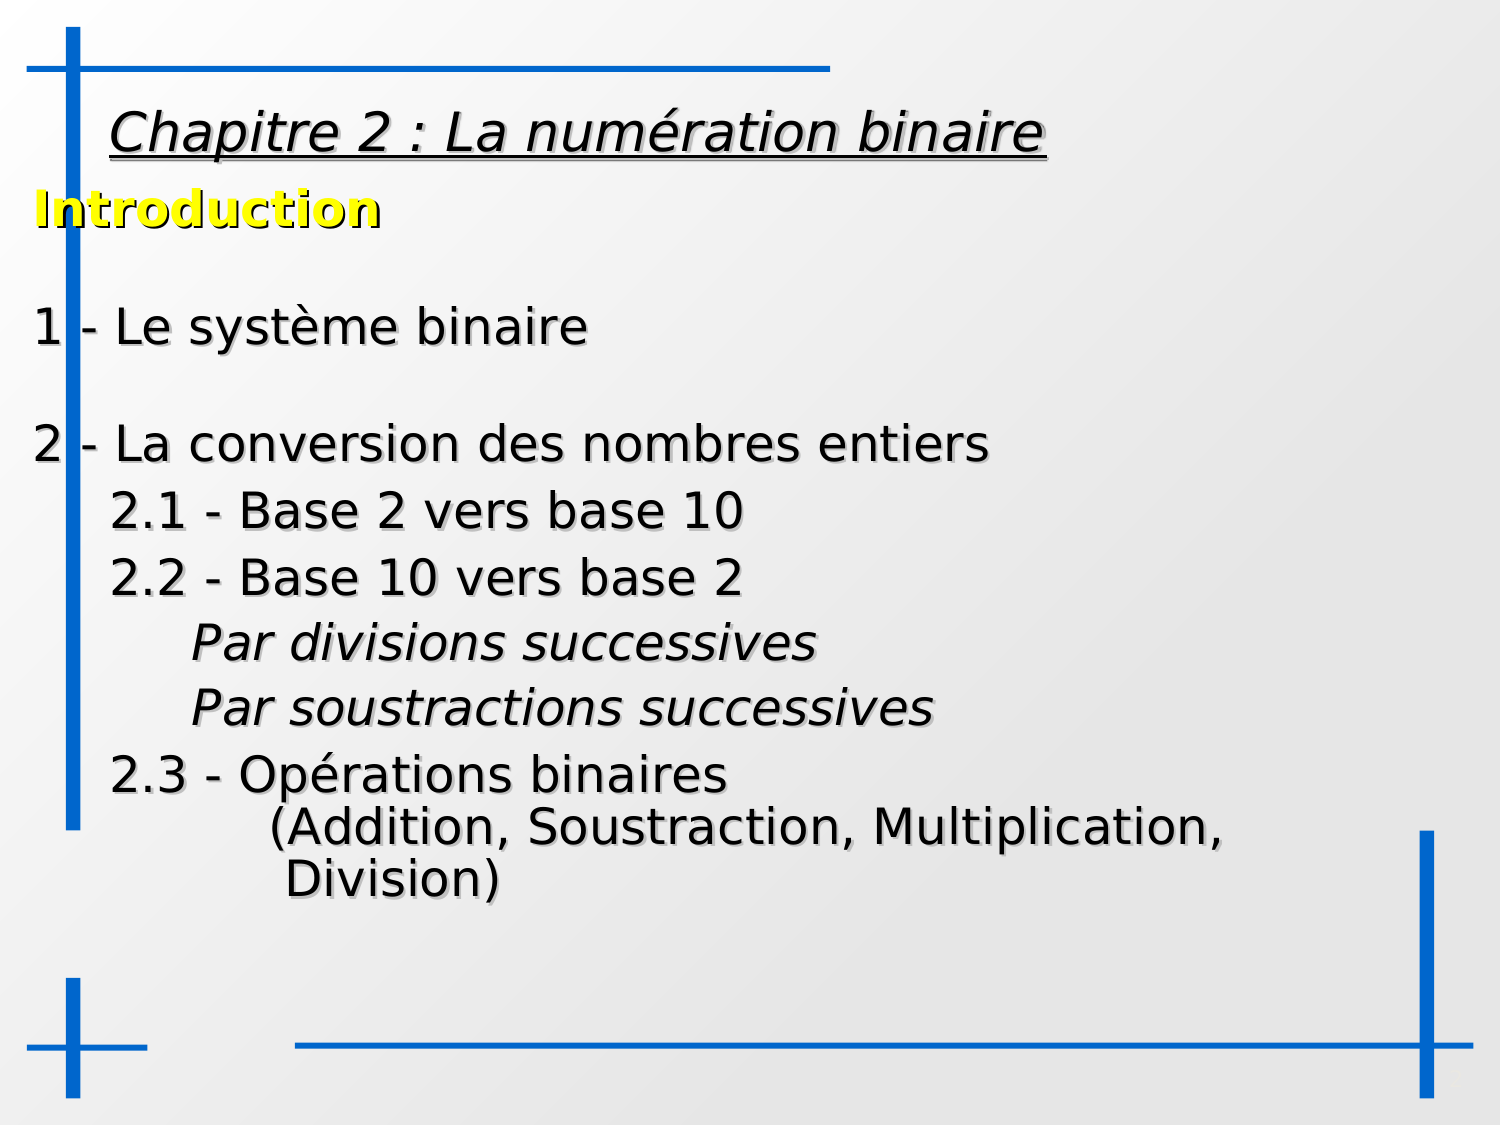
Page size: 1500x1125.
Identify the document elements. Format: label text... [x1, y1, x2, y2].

title Chapitre 2 : La numération binaire [94, 59, 1477, 172]
list Introduction 1 - Le système binaire 2 - La conversion des nombres entiers 2.1 - Base 2 vers base 10 2.2 - Base 10 vers base 2 Par divisions successives Par soustractions successives 2.3 - Opérations binaires (Addition, Soustraction, Multiplication, Division) [0, 177, 1418, 1028]
